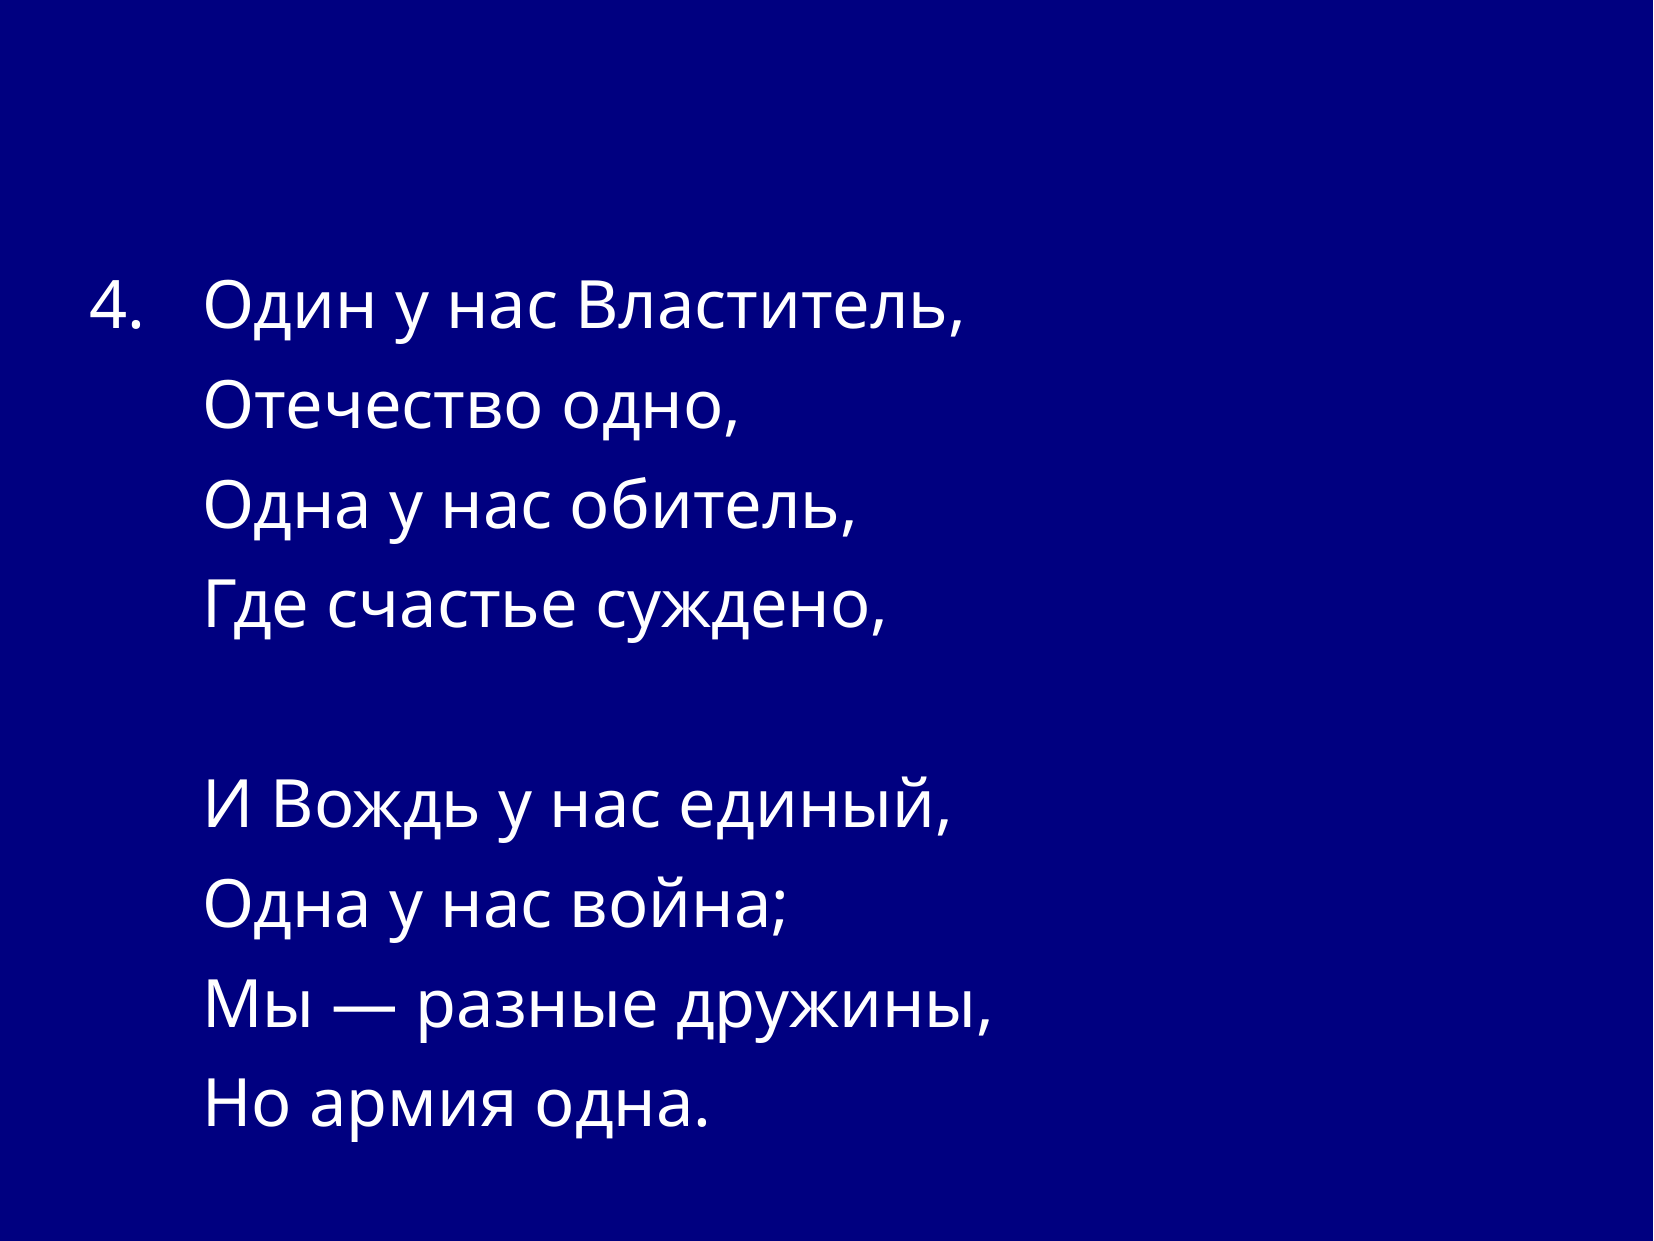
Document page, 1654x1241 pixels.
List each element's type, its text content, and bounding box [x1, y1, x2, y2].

text_box 4. Один у нас Властитель, Отечество одно, Одна у нас обитель, Где счастье суждено, И Вождь у нас единый, Одна у нас война; Мы — разные дружины, Но армия одна. [75, 150, 1576, 1163]
